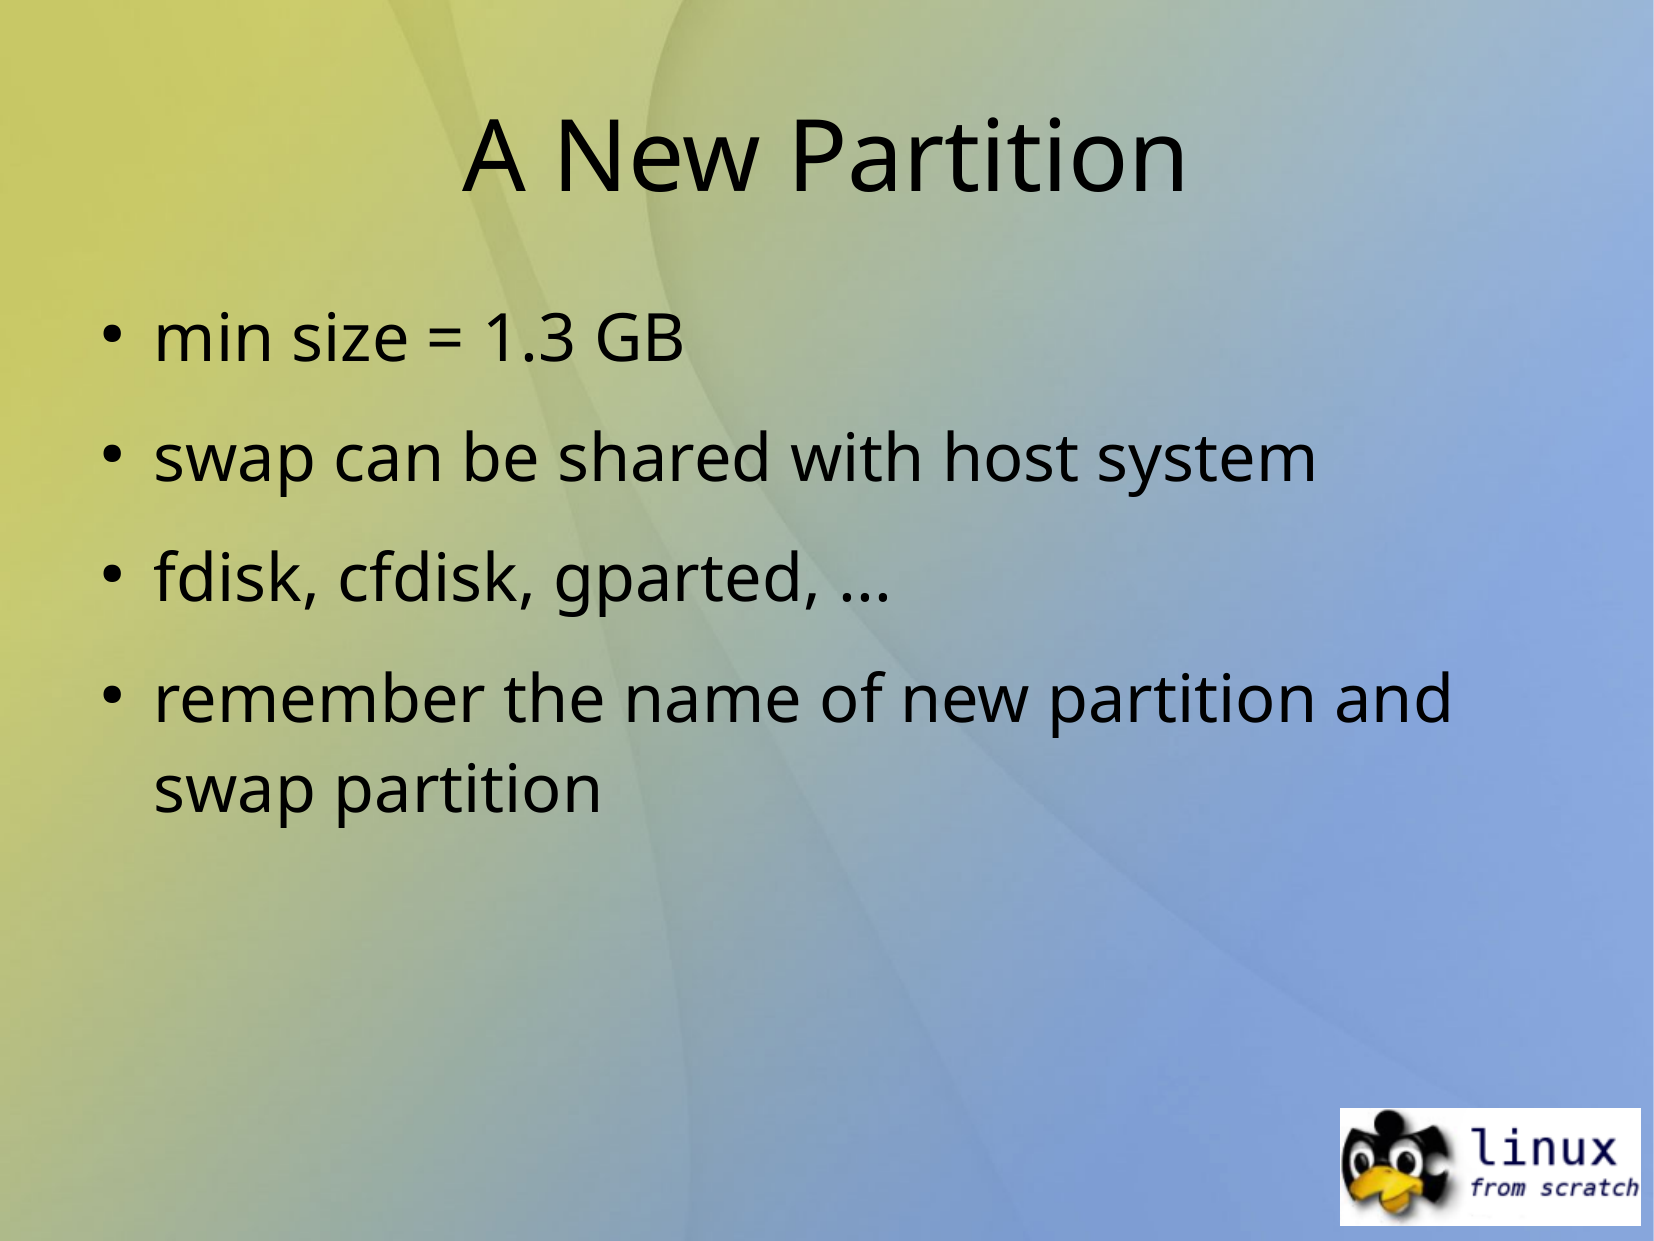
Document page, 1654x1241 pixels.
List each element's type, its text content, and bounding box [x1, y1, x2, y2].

title A New Partition [82, 56, 1571, 250]
list min size = 1.3 GB swap can be shared with host system fdisk, cfdisk, gparted, ... remember the name of new partition and swap partition [82, 290, 1571, 1094]
picture [0, 0, 1654, 1241]
